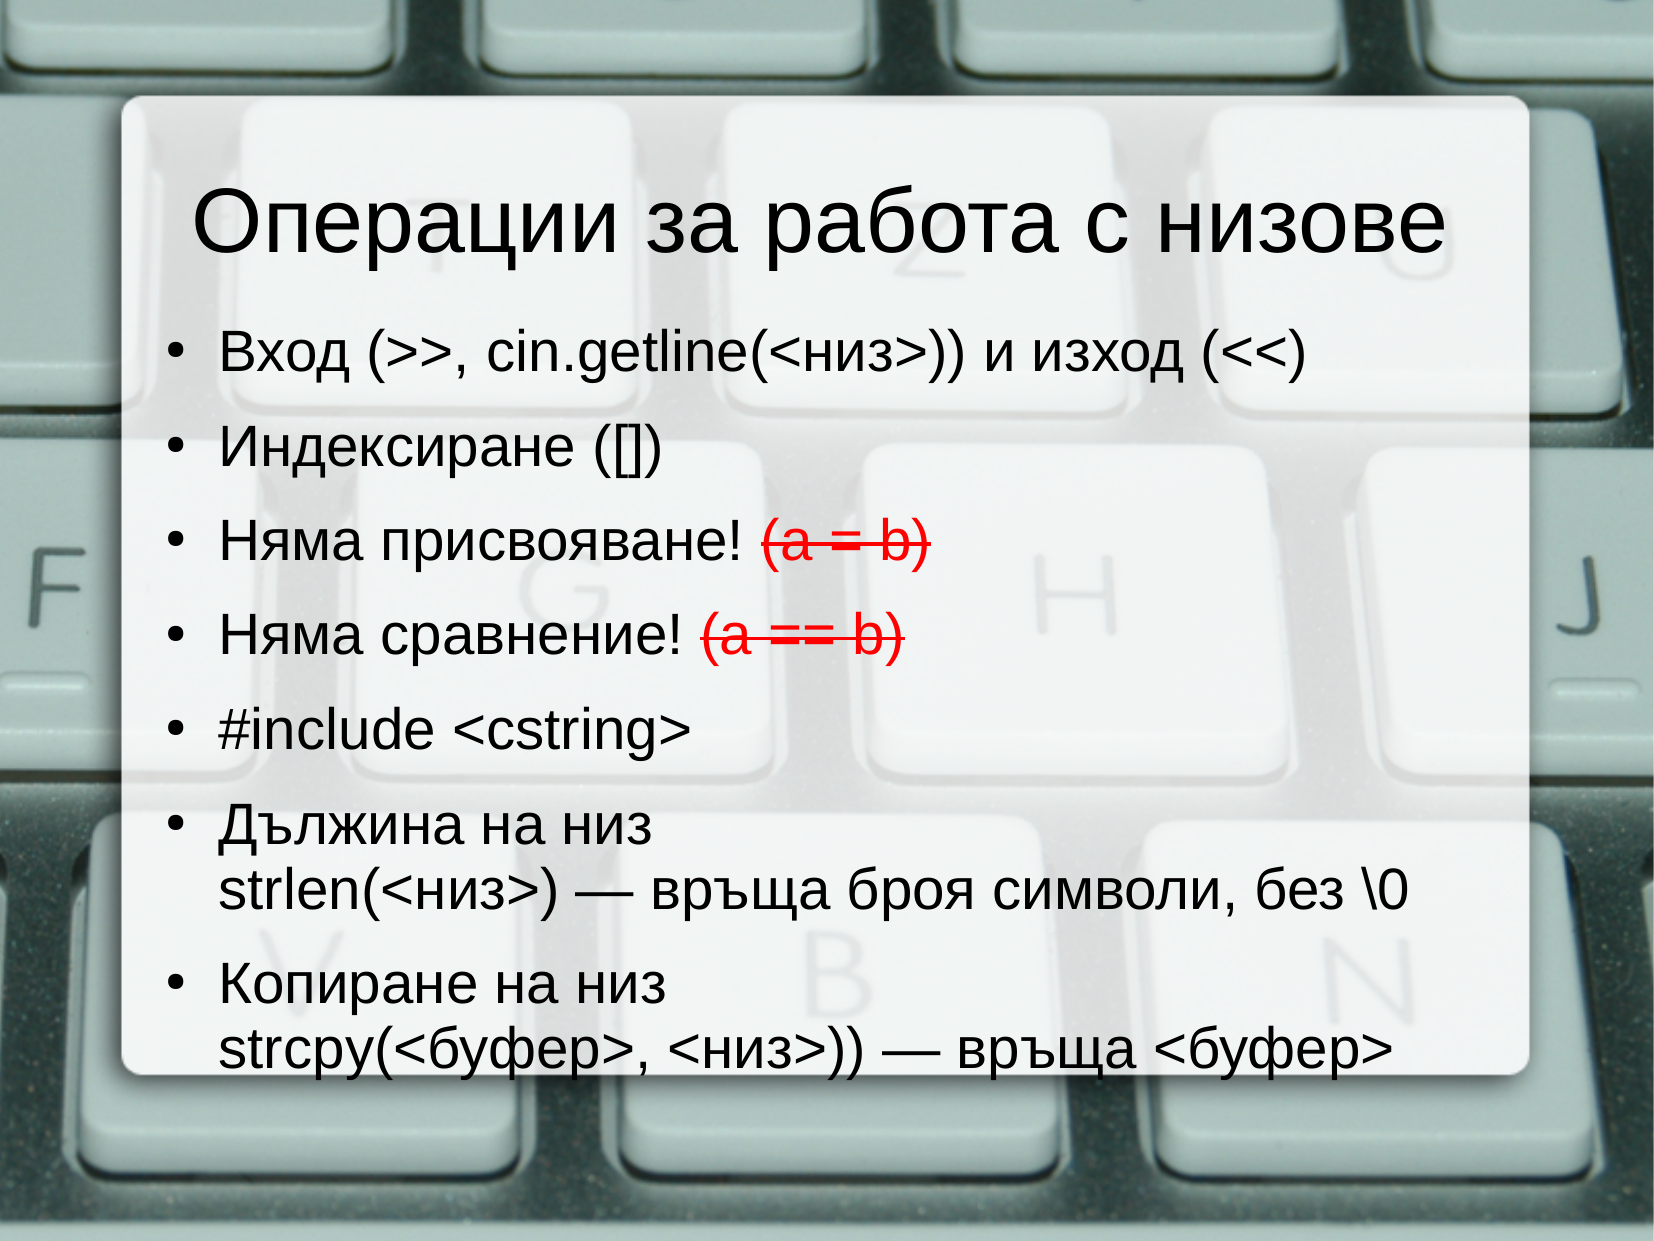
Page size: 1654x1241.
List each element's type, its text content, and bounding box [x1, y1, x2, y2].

picture [0, 0, 1654, 1241]
list Вход (>>, cin.getline(<низ>)) и изход (<<) Индексиране ([]) Няма присвояване! (a = b) Няма сравнение! (a == b) #include <cstring> Дължина на низ strlen(<низ>) — връща броя символи, без \0 Копиране на низ strcpy(<буфер>, <низ>)) — връща <буфер> [147, 318, 1506, 1174]
title Операции за работа с низове [135, 117, 1506, 325]
